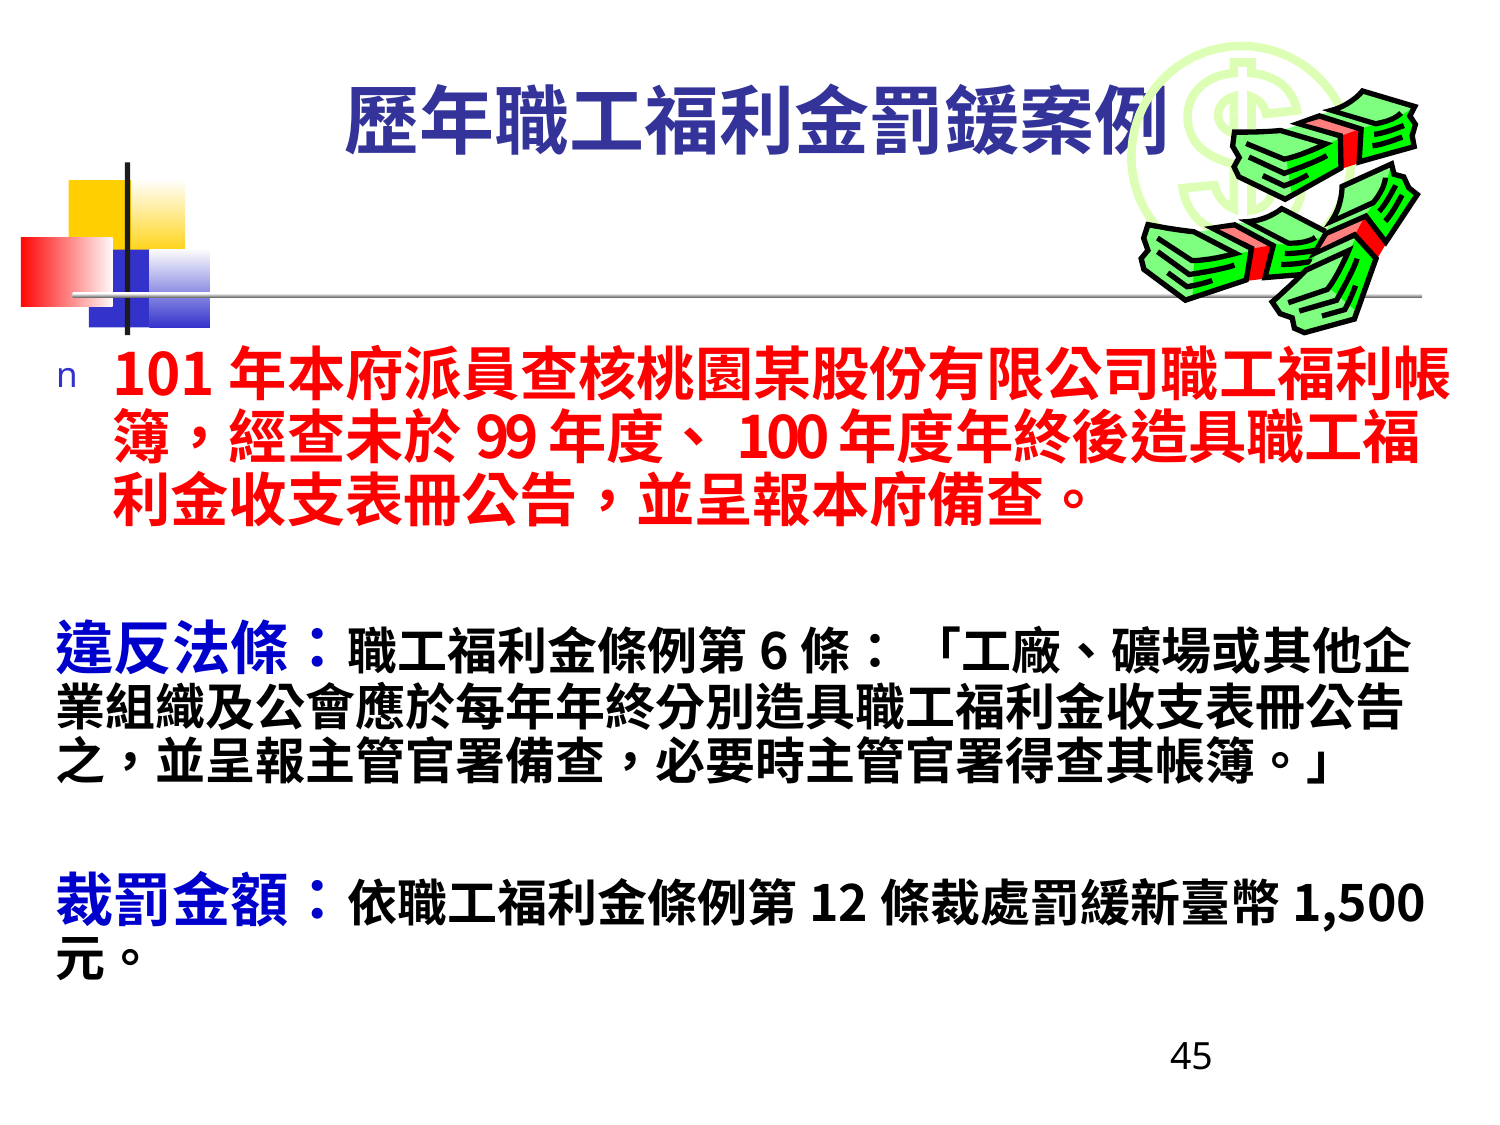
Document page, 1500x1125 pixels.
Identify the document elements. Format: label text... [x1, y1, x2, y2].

slide_number <編號> [1155, 1024, 1468, 1100]
picture [1127, 41, 1421, 336]
list 101年本府派員查核桃園某股份有限公司職工福利帳簿，經查未於99年度、100年度年終後造具職工福利金收支表冊公告，並呈報本府備查。 違反法條：職工福利金條例第6條： 「工廠、礦場或其他企業組織及公會應於每年年終分別造具職工福利金收支表冊公告之，並呈報主管官署備查，必要時主管官署得查其帳簿。」 裁罰金額：依職工福利金條例第12條裁處罰緩新臺幣1,500元。 [41, 338, 1471, 1012]
title 歷年職工福利金罰鍰案例 [123, 66, 1127, 216]
